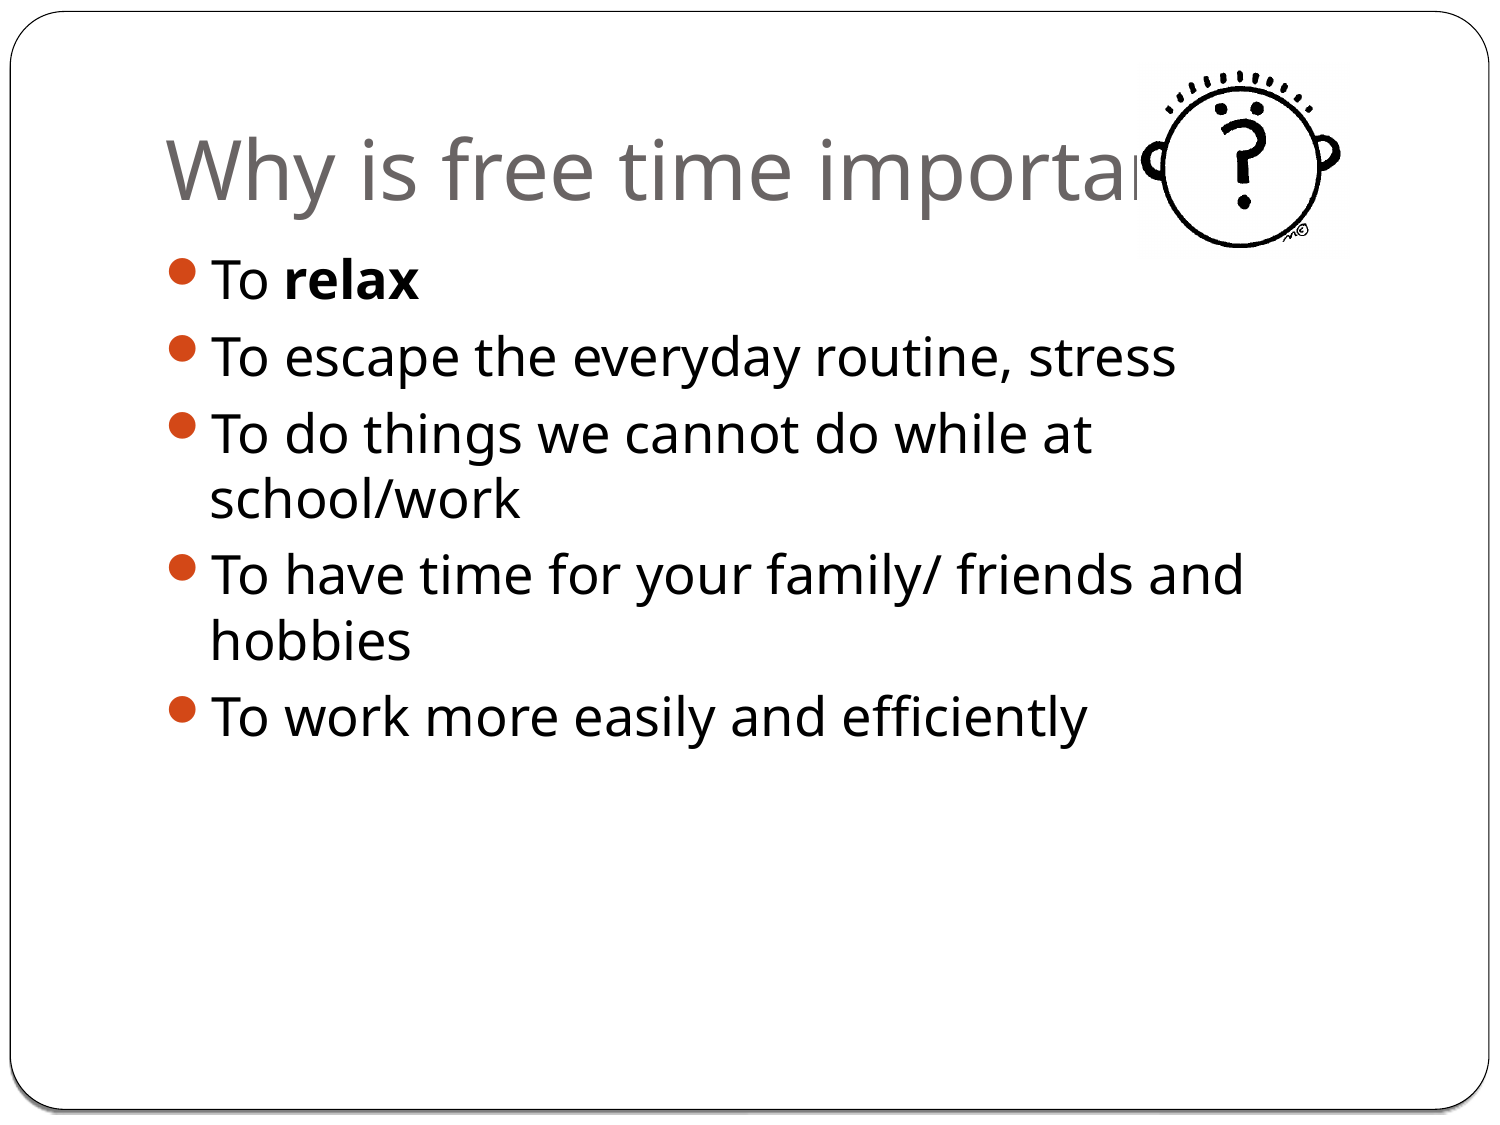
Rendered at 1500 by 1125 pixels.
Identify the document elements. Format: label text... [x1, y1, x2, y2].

list To relax To escape the everyday routine, stress To do things we cannot do while at school/work To have time for your family/ friends and hobbies To work more easily and efficiently [150, 237, 1425, 988]
picture [1137, 62, 1350, 259]
title Why is free time important? [150, 45, 1425, 233]
